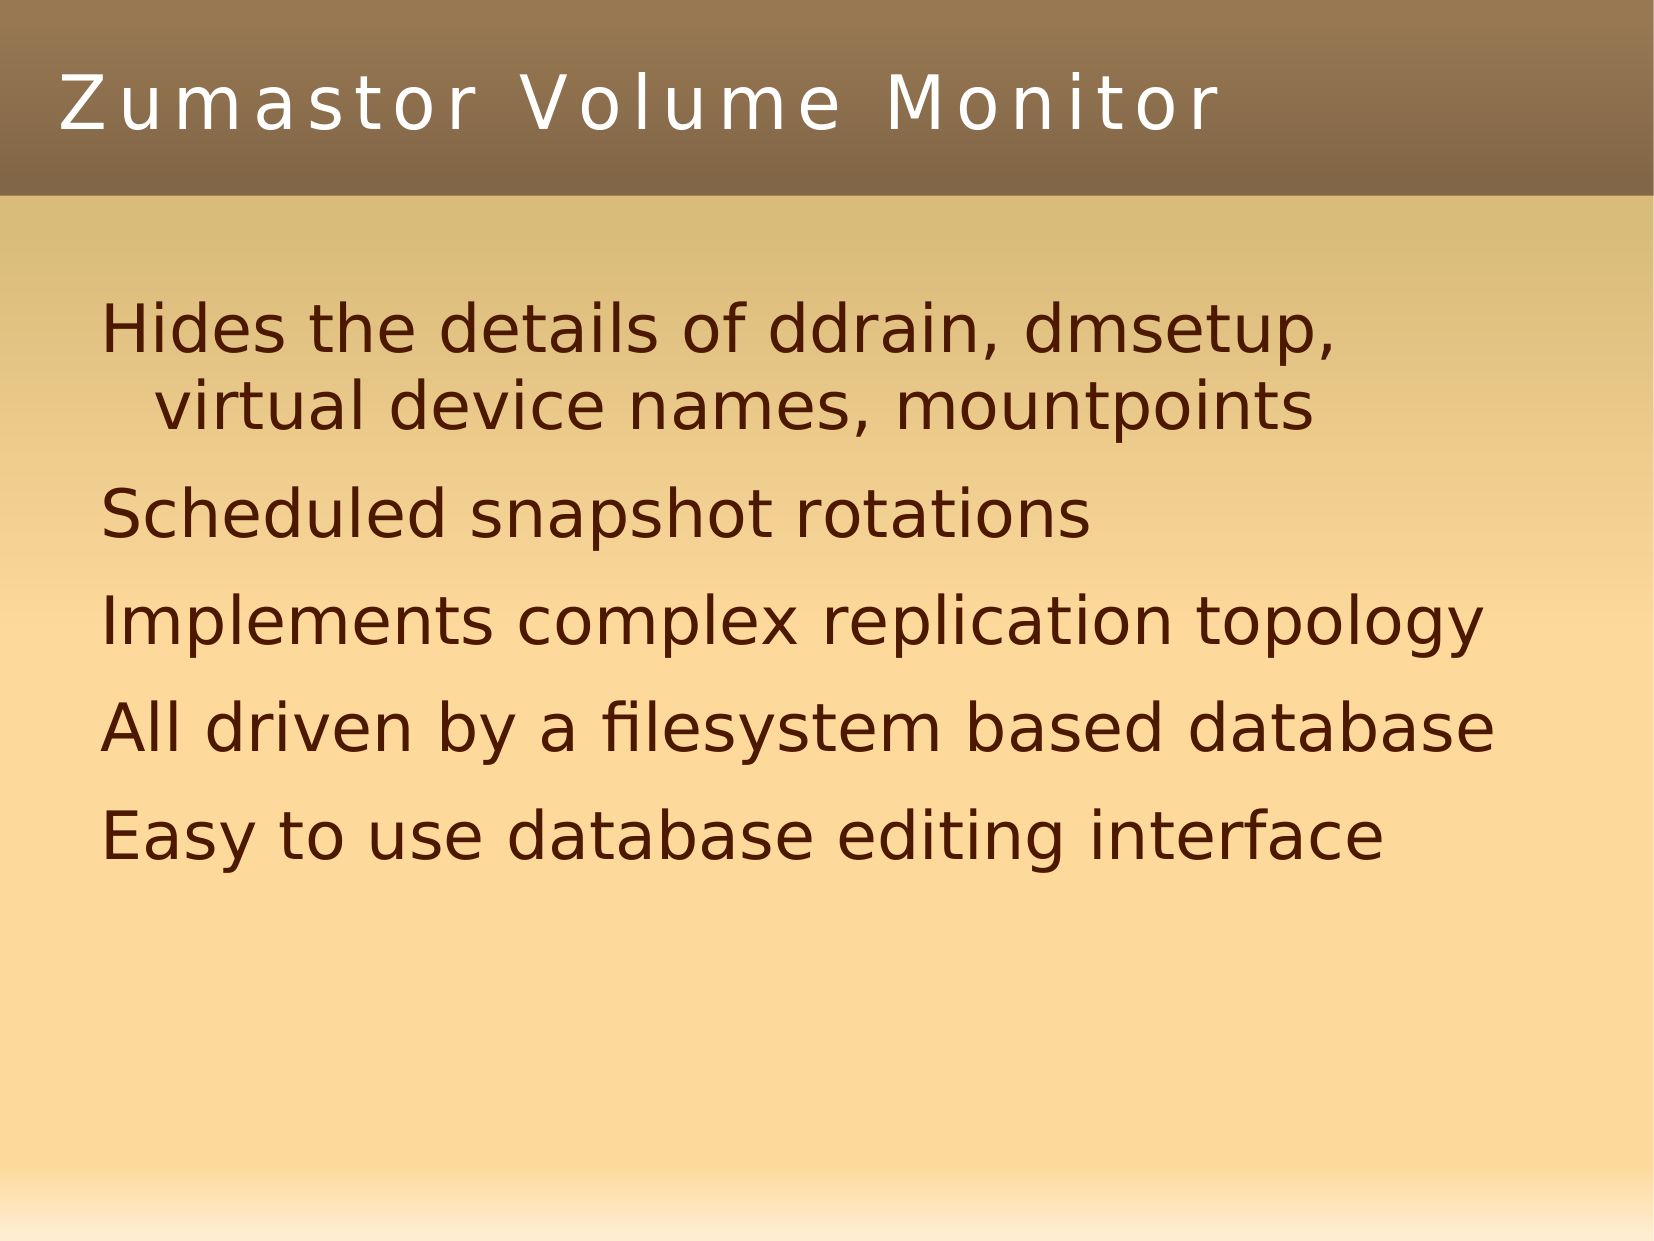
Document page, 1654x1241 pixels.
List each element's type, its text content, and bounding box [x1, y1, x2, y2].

picture [0, 0, 1654, 1241]
title Zumastor Volume Monitor [59, 29, 1595, 178]
list Hides the details of ddrain, dmsetup, virtual device names, mountpoints Scheduled snapshot rotations Implements complex replication topology All driven by a filesystem based database Easy to use database editing interface [82, 290, 1571, 1109]
